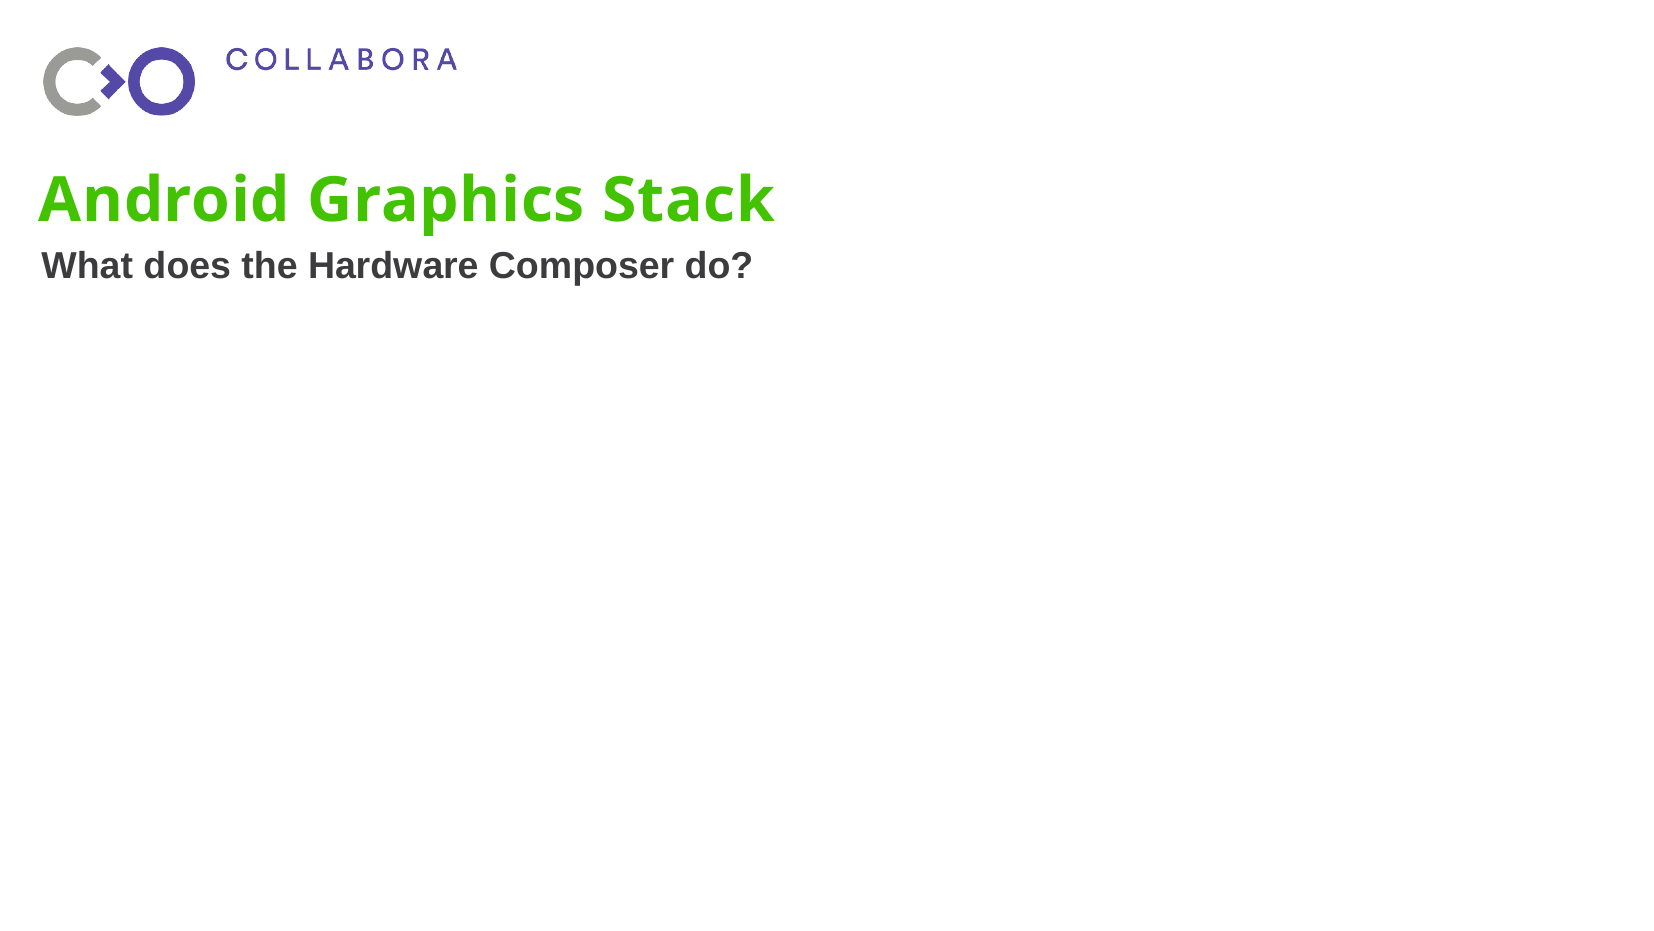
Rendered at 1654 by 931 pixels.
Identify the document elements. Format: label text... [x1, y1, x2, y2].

text_box What does the Hardware Composer do? [41, 240, 1614, 290]
picture [43, 47, 457, 116]
title Android Graphics Stack [38, 159, 1614, 216]
